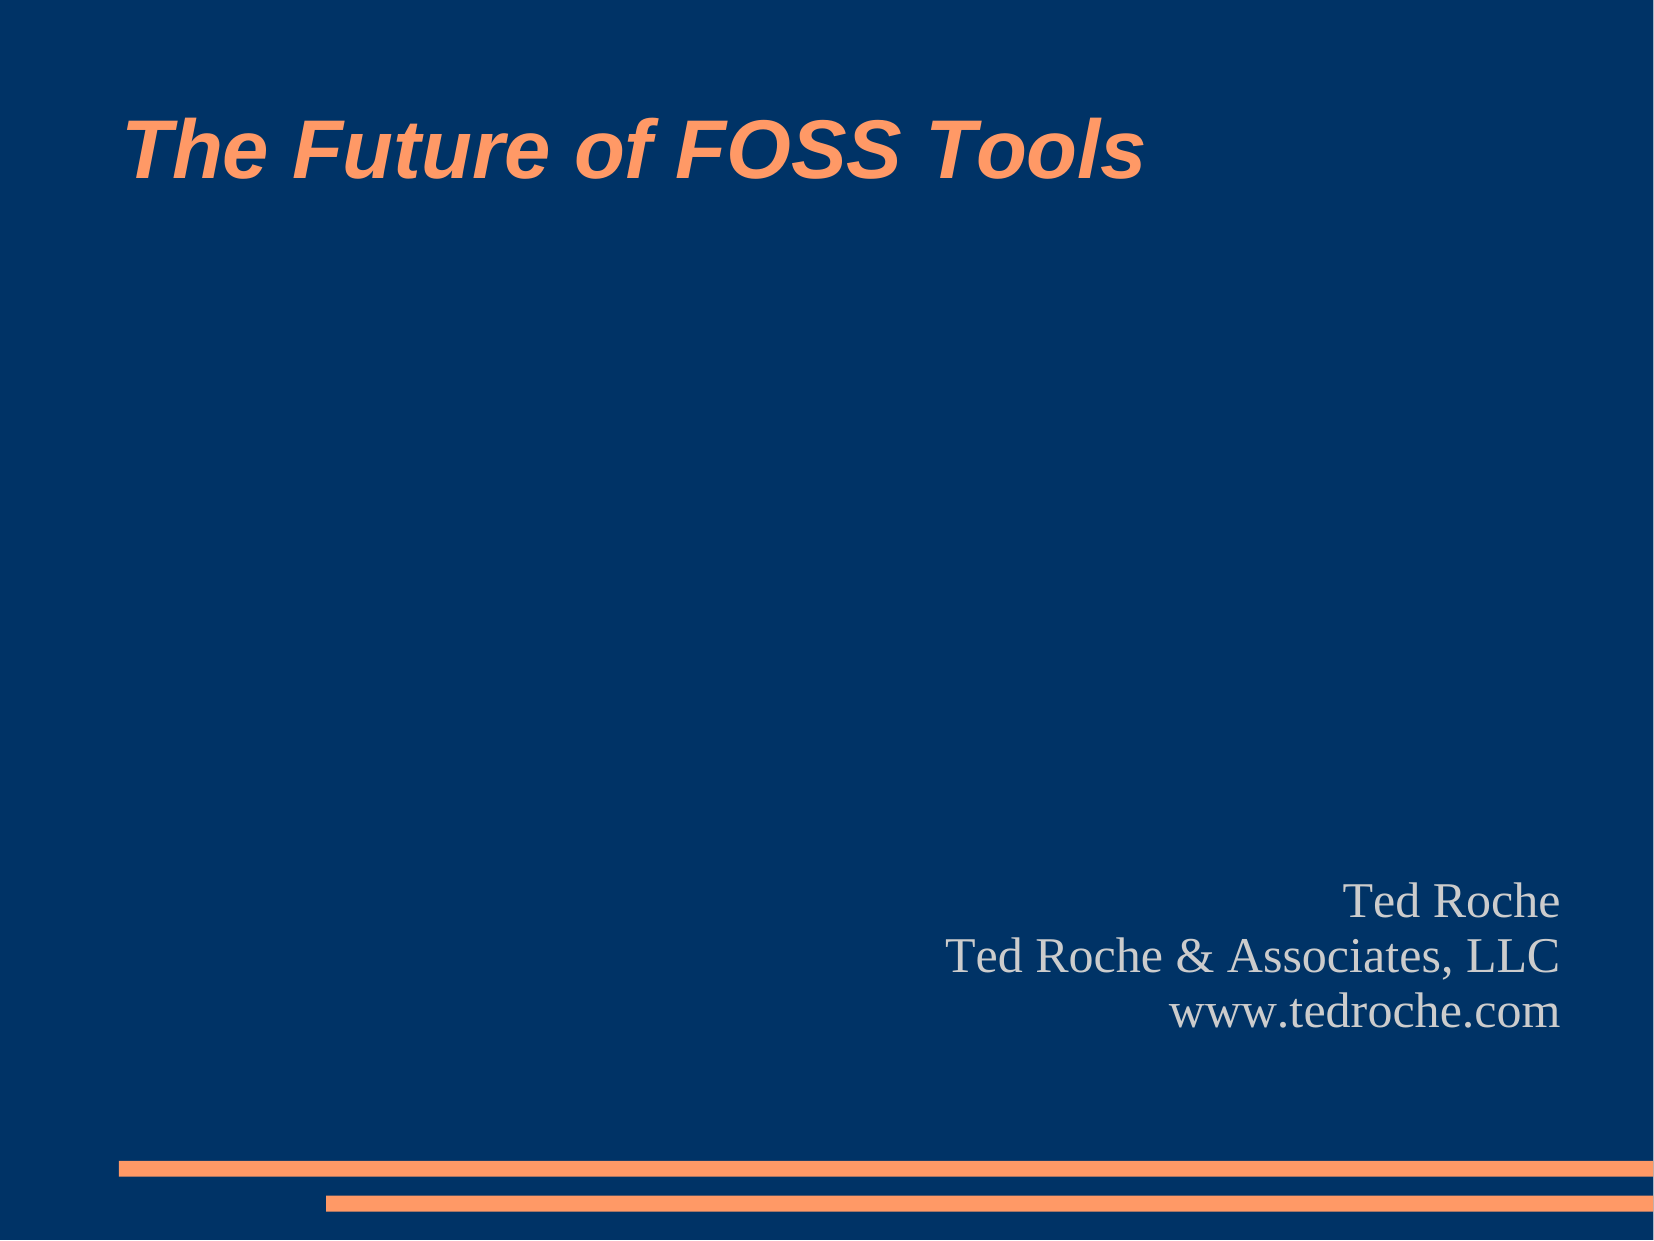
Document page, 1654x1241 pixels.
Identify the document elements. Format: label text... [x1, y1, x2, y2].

title The Future of FOSS Tools [121, 46, 1534, 254]
subtitle Ted Roche Ted Roche & Associates, LLC www.tedroche.com [873, 779, 1561, 1132]
